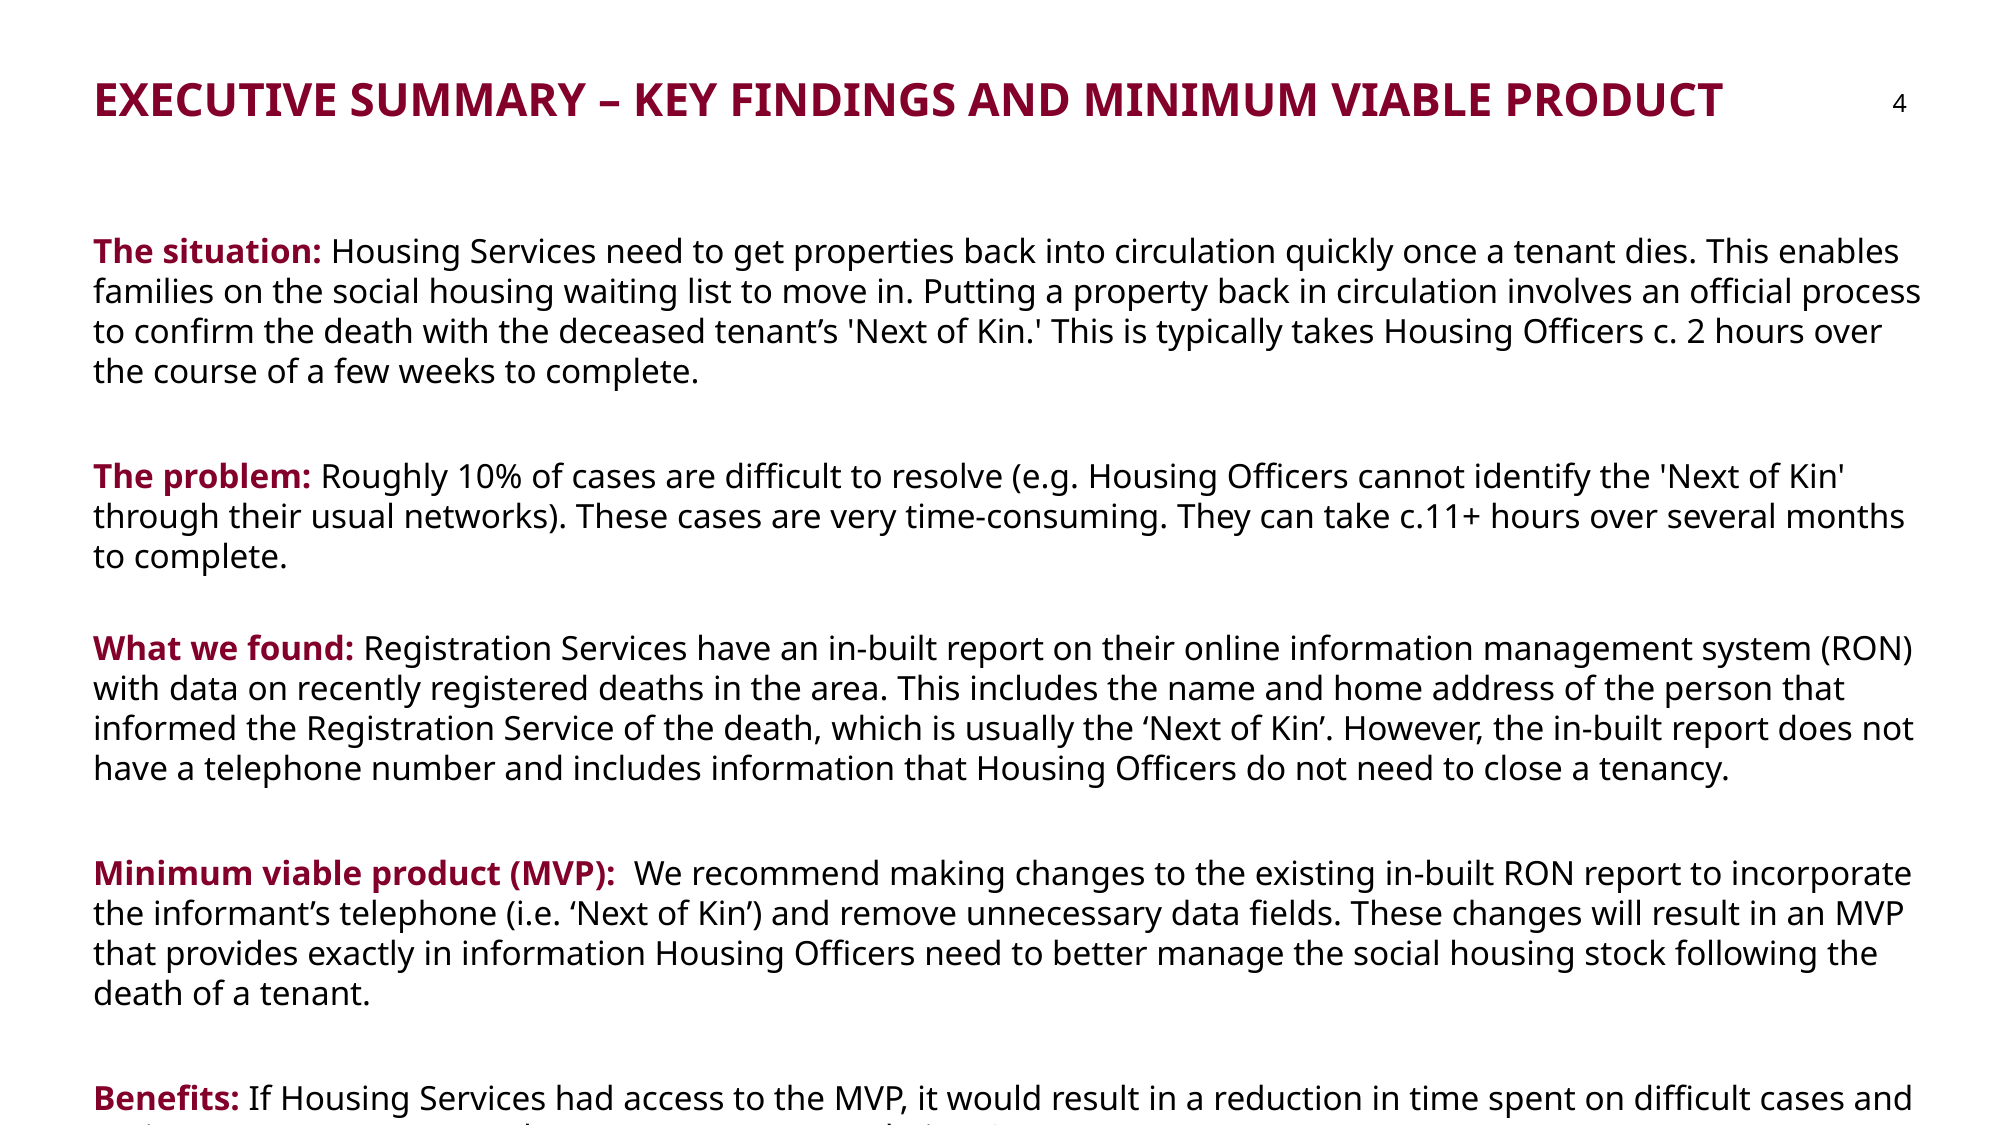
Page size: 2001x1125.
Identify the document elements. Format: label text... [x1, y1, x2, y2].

list The situation: Housing Services need to get properties back into circulation quickly once a tenant dies. This enables families on the social housing waiting list to move in. Putting a property back in circulation involves an official process to confirm the death with the deceased tenant’s 'Next of Kin.' This is typically takes Housing Officers c. 2 hours over the course of a few weeks to complete. The problem: Roughly 10% of cases are difficult to resolve (e.g. Housing Officers cannot identify the 'Next of Kin' through their usual networks). These cases are very time-consuming. They can take c.11+ hours over several months to complete. What we found: Registration Services have an in-built report on their online information management system (RON) with data on recently registered deaths in the area. This includes the name and home address of the person that informed the Registration Service of the death, which is usually the ‘Next of Kin’. However, the in-built report does not have a telephone number and includes information that Housing Officers do not need to close a tenancy. Minimum viable product (MVP): We recommend making changes to the existing in-built RON report to incorporate the informant’s telephone (i.e. ‘Next of Kin’) and remove unnecessary data fields. These changes will result in an MVP that provides exactly in information Housing Officers need to better manage the social housing stock following the death of a tenant. Benefits: If Housing Services had access to the MVP, it would result in a reduction in time spent on difficult cases and savings on Rent Arrears and Temporary Accommodation Costs. [93, 230, 1928, 1089]
slide_number 1 [1850, 87, 1907, 148]
title EXECUTIVE SUMMARY – KEY FINDINGS AND MINIMUM VIABLE PRODUCT [93, 70, 1809, 215]
